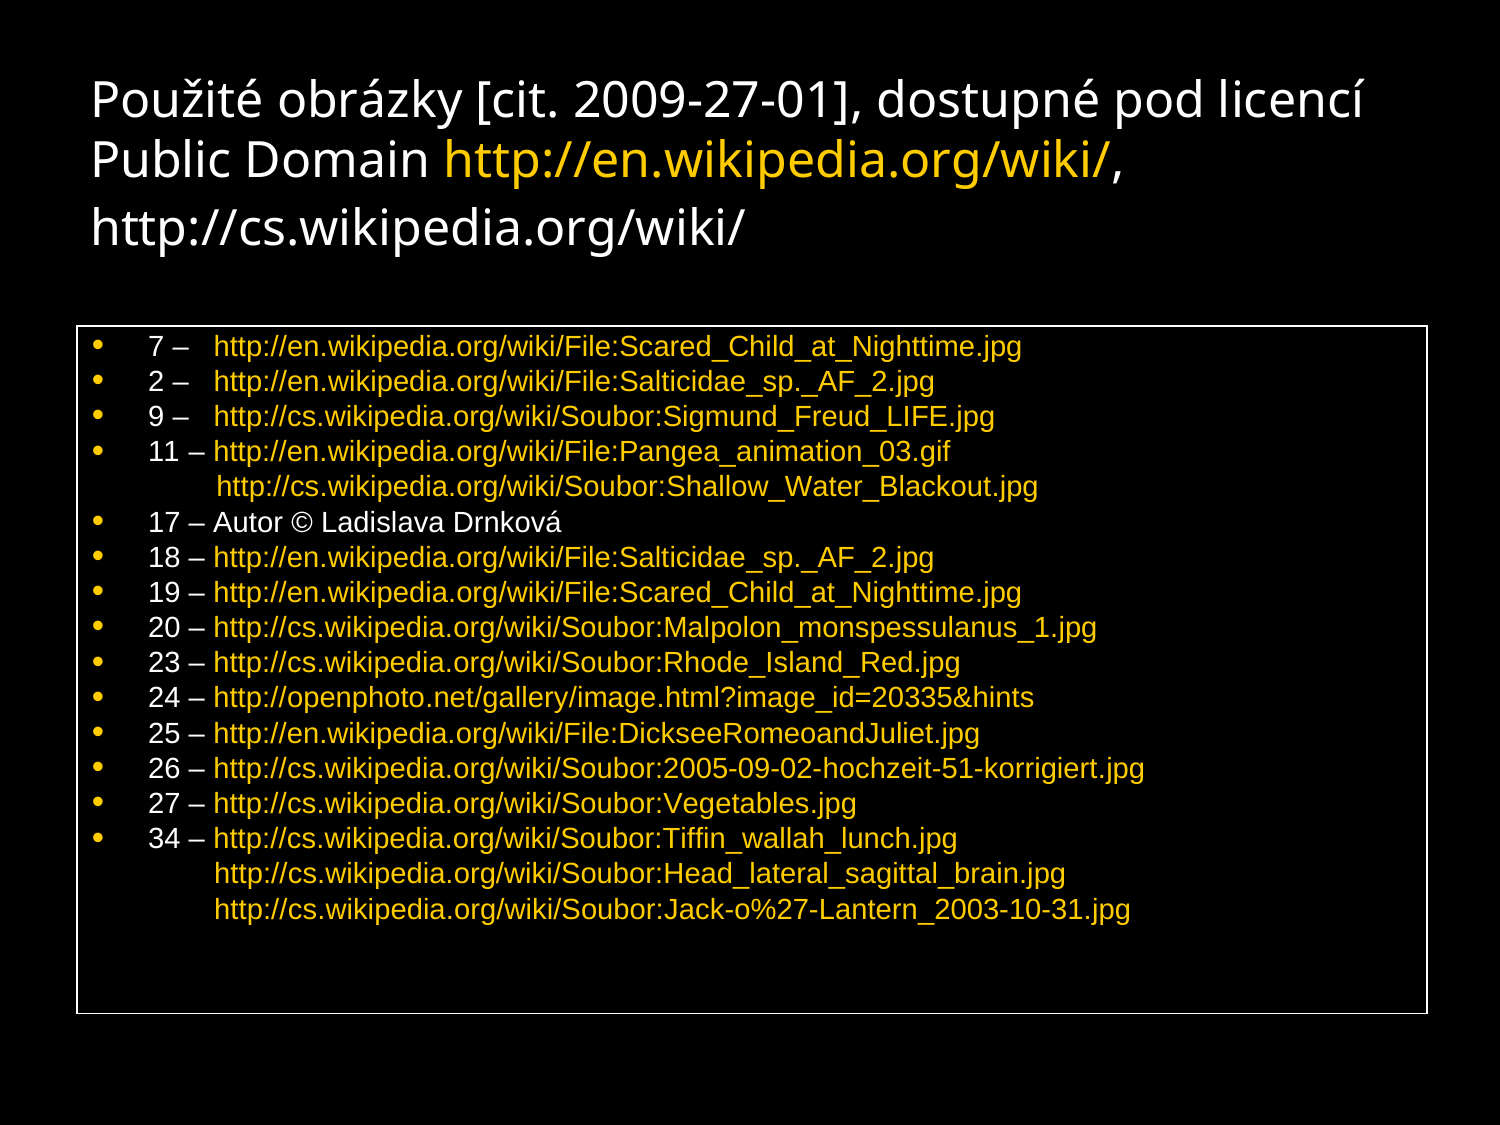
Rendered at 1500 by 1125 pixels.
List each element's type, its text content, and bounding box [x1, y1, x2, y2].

title Použité obrázky [cit. 2009-27-01], dostupné pod licencí Public Domain http://en.wikipedia.org/wiki/, http://cs.wikipedia.org/wiki/ [75, 47, 1426, 276]
list 7 – http://en.wikipedia.org/wiki/File:Scared_Child_at_Nighttime.jpg 2 – http://en.wikipedia.org/wiki/File:Salticidae_sp._AF_2.jpg 9 – http://cs.wikipedia.org/wiki/Soubor:Sigmund_Freud_LIFE.jpg 11 – http://en.wikipedia.org/wiki/File:Pangea_animation_03.gif http://cs.wikipedia.org/wiki/Soubor:Shallow_Water_Blackout.jpg 17 – Autor © Ladislava Drnková 18 – http://en.wikipedia.org/wiki/File:Salticidae_sp._AF_2.jpg 19 – http://en.wikipedia.org/wiki/File:Scared_Child_at_Nighttime.jpg 20 – http://cs.wikipedia.org/wiki/Soubor:Malpolon_monspessulanus_1.jpg 23 – http://cs.wikipedia.org/wiki/Soubor:Rhode_Island_Red.jpg 24 – http://openphoto.net/gallery/image.html?image_id=20335&hints 25 – http://en.wikipedia.org/wiki/File:DickseeRomeoandJuliet.jpg 26 – http://cs.wikipedia.org/wiki/Soubor:2005-09-02-hochzeit-51-korrigiert.jpg 27 – http://cs.wikipedia.org/wiki/Soubor:Vegetables.jpg 34 – http://cs.wikipedia.org/wiki/Soubor:Tiffin_wallah_lunch.jpg http://cs.wikipedia.org/wiki/Soubor:Head_lateral_sagittal_brain.jpg http://cs.wikipedia.org/wiki/Soubor:Jack-o%27-Lantern_2003-10-31.jpg [76, 326, 1427, 1014]
